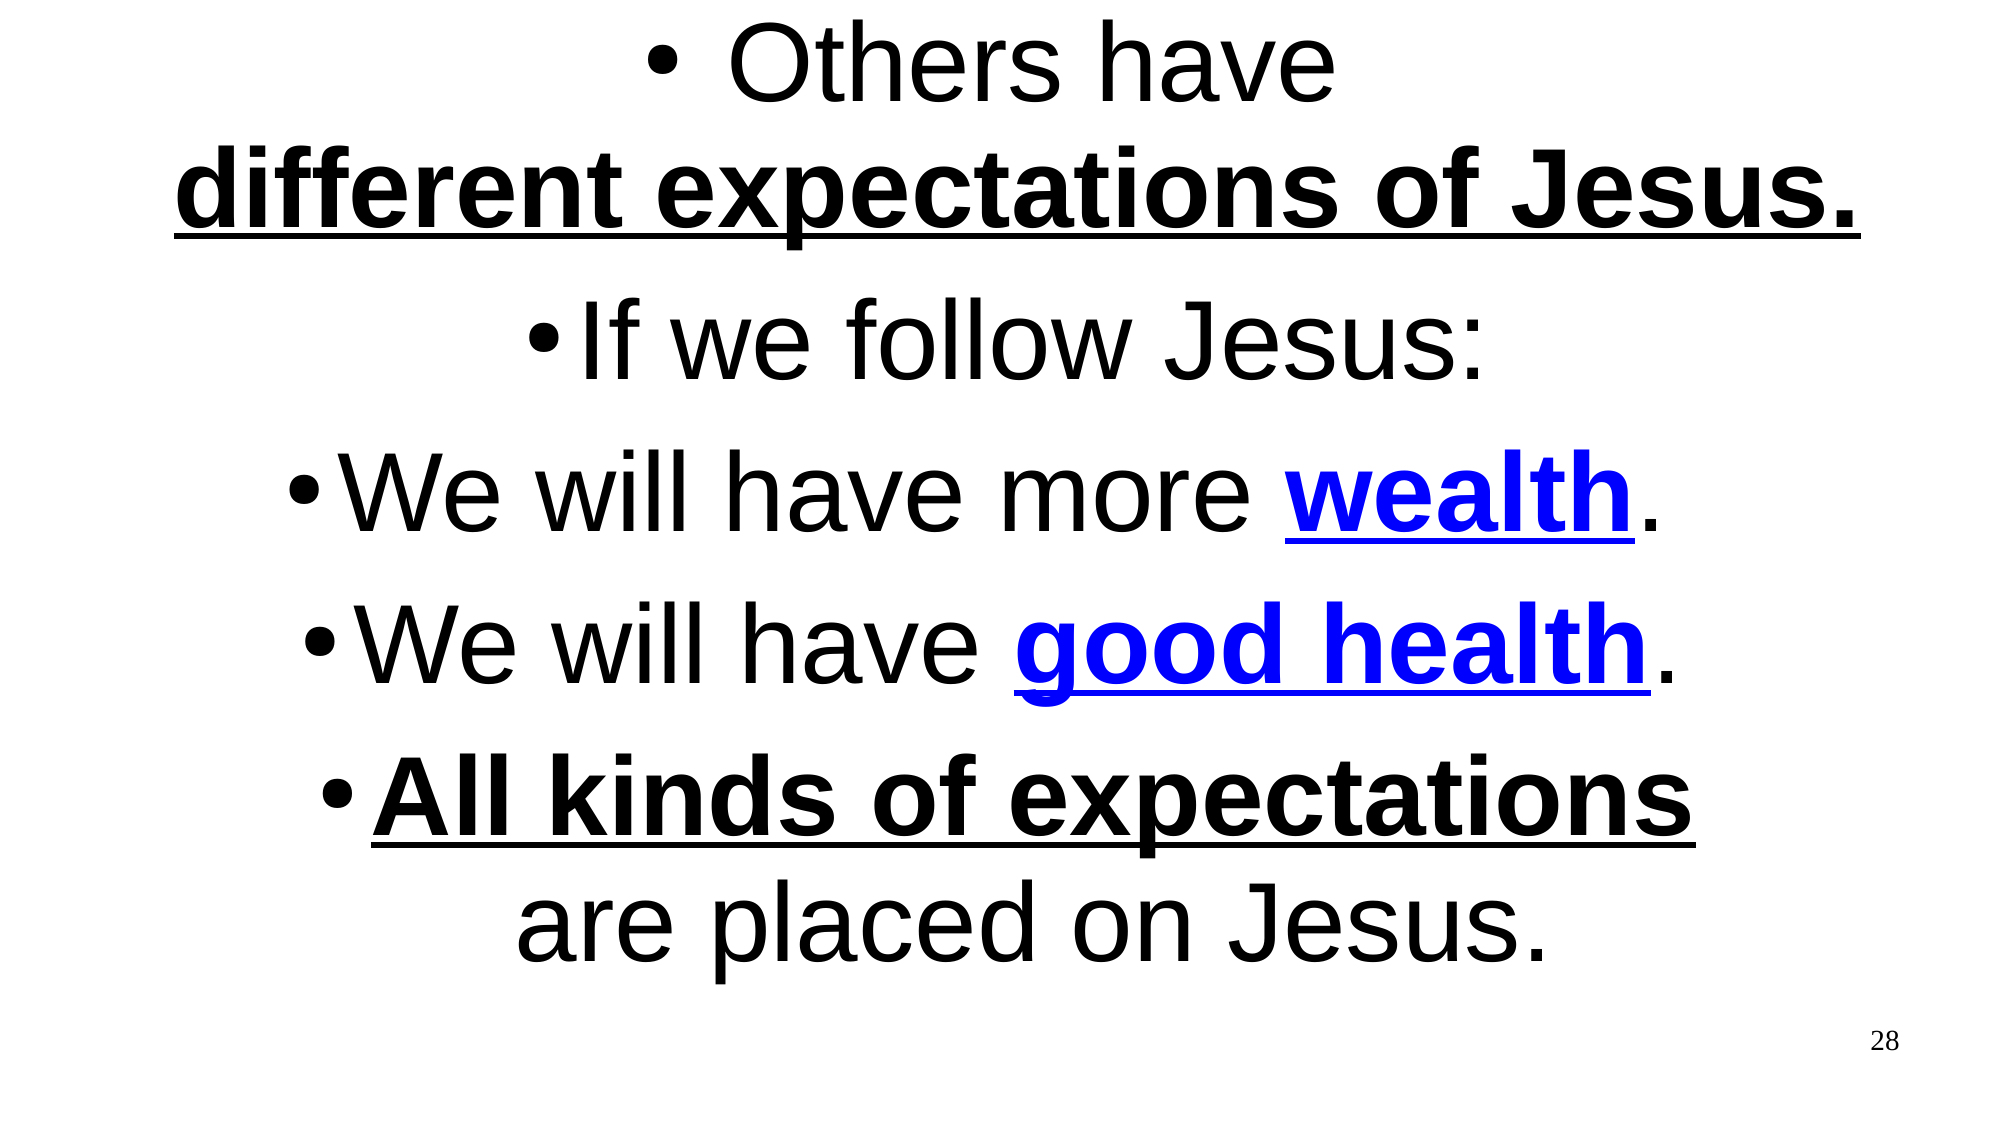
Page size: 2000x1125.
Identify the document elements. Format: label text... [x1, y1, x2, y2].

list Others have different expectations of Jesus. If we follow Jesus: We will have more wealth. We will have good health. All kinds of expectations are placed on Jesus. [0, 0, 1996, 1123]
